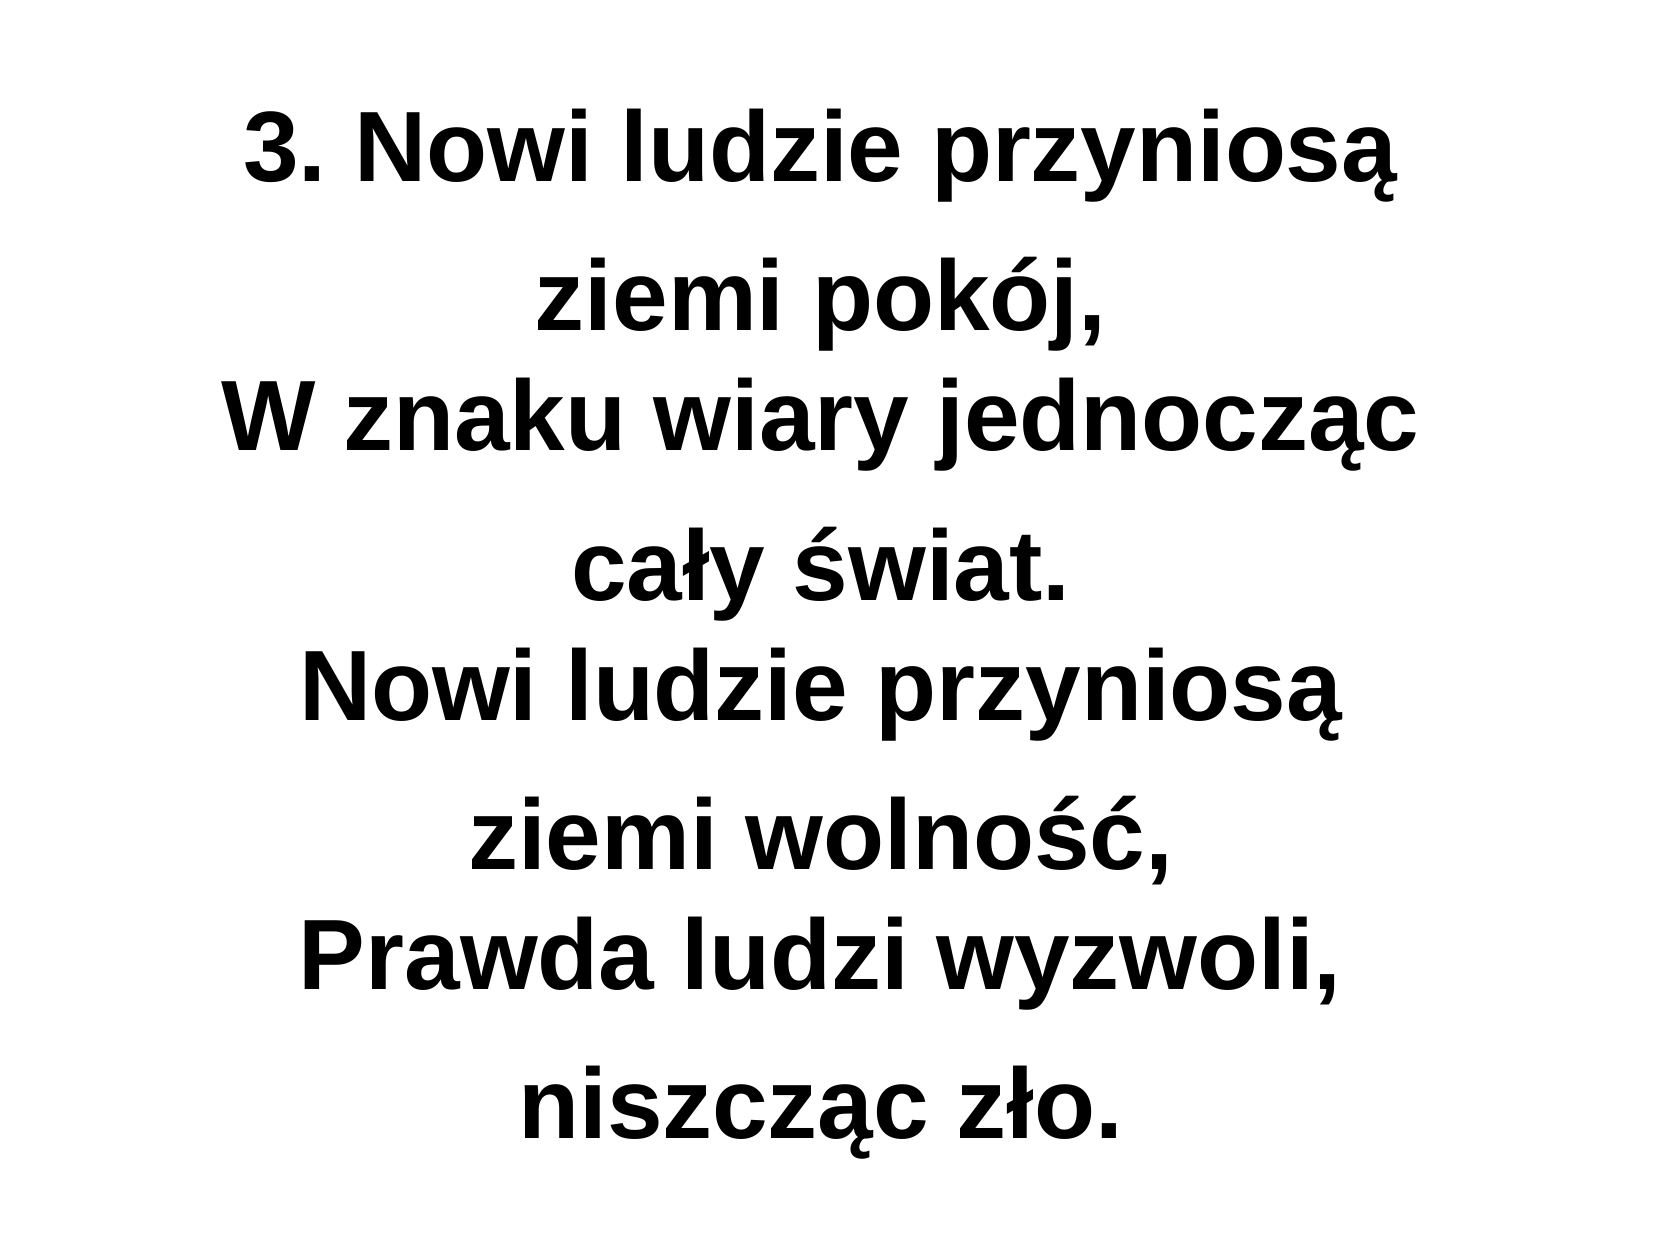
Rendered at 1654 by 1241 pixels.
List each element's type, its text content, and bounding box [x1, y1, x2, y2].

subtitle 3. Nowi ludzie przyniosą ziemi pokój, W znaku wiary jednocząc cały świat. Nowi ludzie przyniosą ziemi wolność, Prawda ludzi wyzwoli, niszcząc zło. [0, 76, 1642, 1164]
